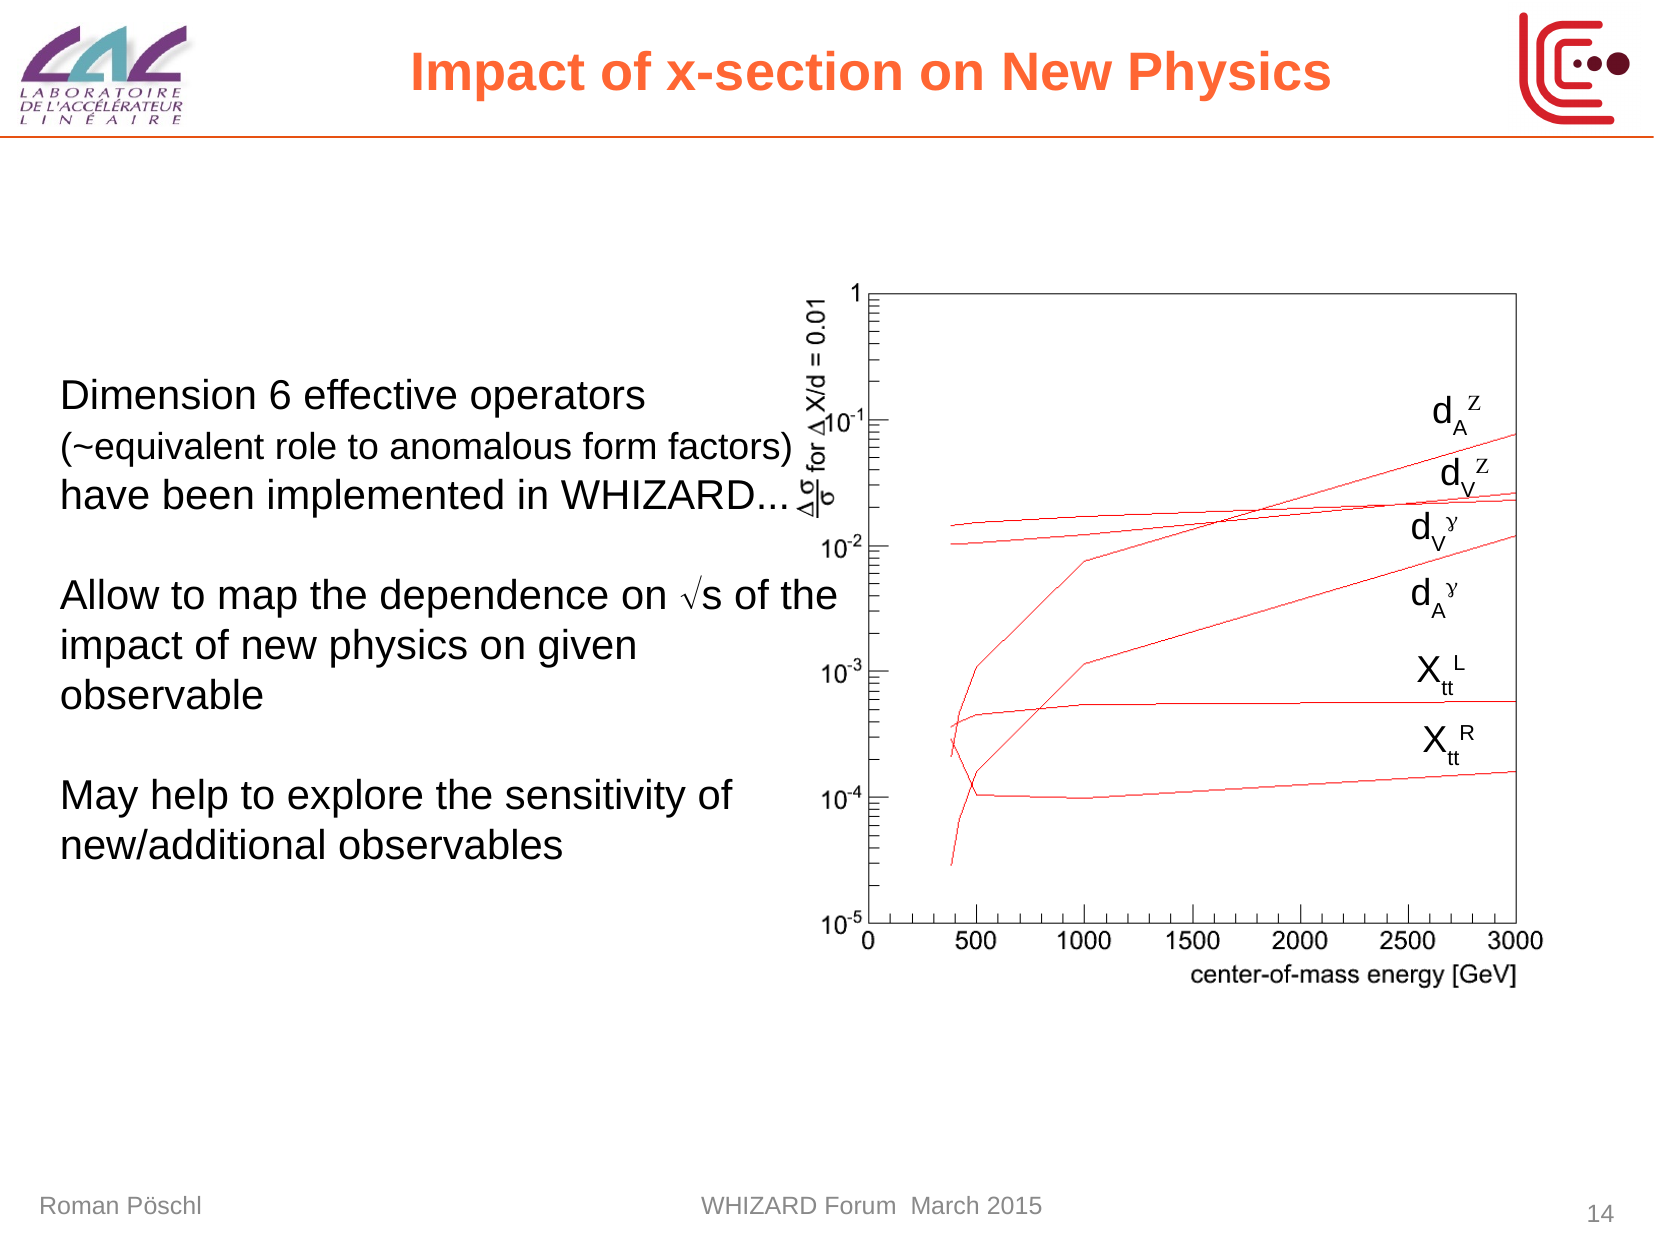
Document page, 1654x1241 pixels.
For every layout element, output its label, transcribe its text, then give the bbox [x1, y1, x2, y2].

text_box dVZ [1425, 440, 1591, 514]
text_box dAZ [1417, 378, 1583, 451]
text_box XttL [1401, 637, 1507, 711]
text_box dVγ [1395, 494, 1562, 561]
picture [1508, 2, 1641, 135]
picture [17, 22, 199, 127]
text_box dVγ [1415, 521, 1425, 537]
text_box dAγ [1395, 561, 1562, 634]
text_box XttR [1407, 707, 1513, 781]
title Impact of x-section on New Physics [128, 29, 1617, 113]
text_box Dimension 6 effective operators (~equivalent role to anomalous form factors) have been implemented in WHIZARD... Allow to map the dependence on √s of the impact of new physics on given observable May help to explore the sensitivity of new/additional observables [45, 225, 856, 876]
picture [788, 215, 1597, 1002]
